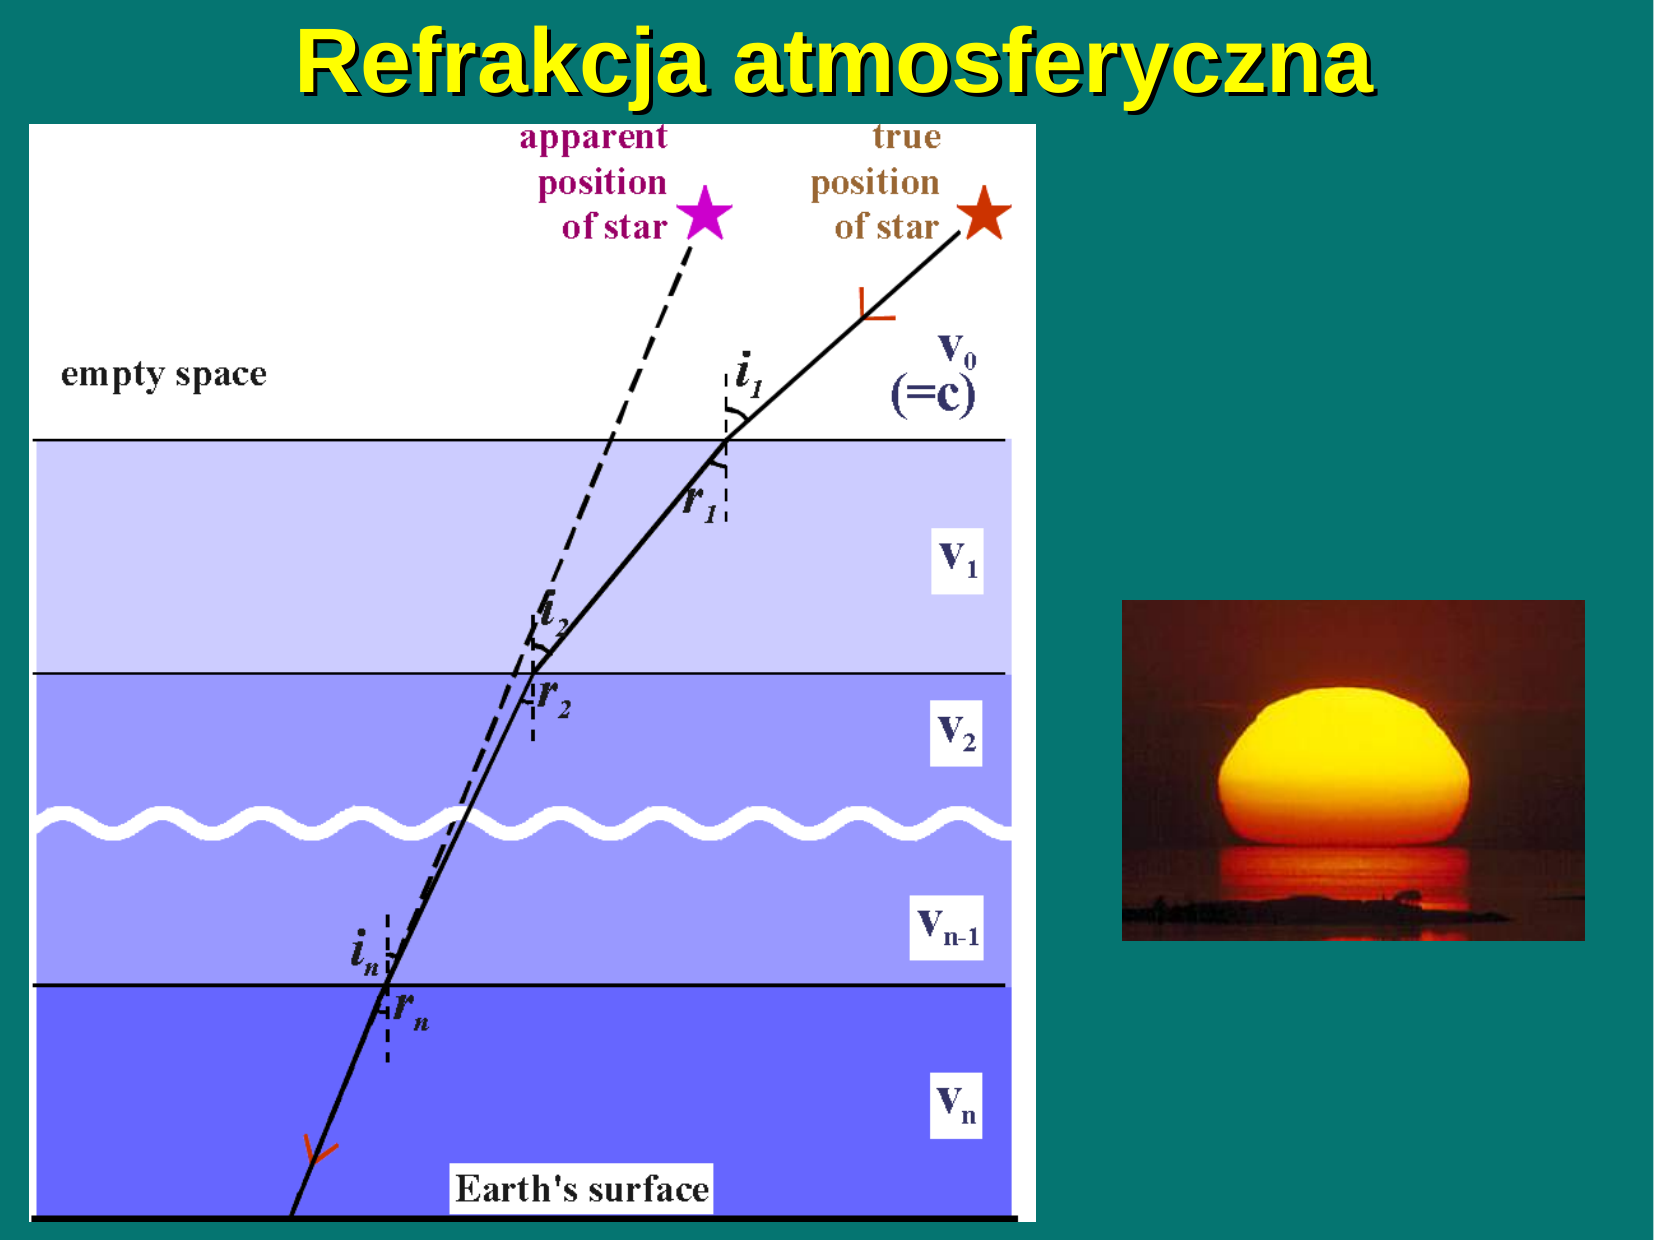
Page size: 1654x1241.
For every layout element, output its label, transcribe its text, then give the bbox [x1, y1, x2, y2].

picture [29, 124, 1036, 1222]
picture [1122, 600, 1585, 941]
title Refrakcja atmosferyczna [90, 0, 1579, 121]
